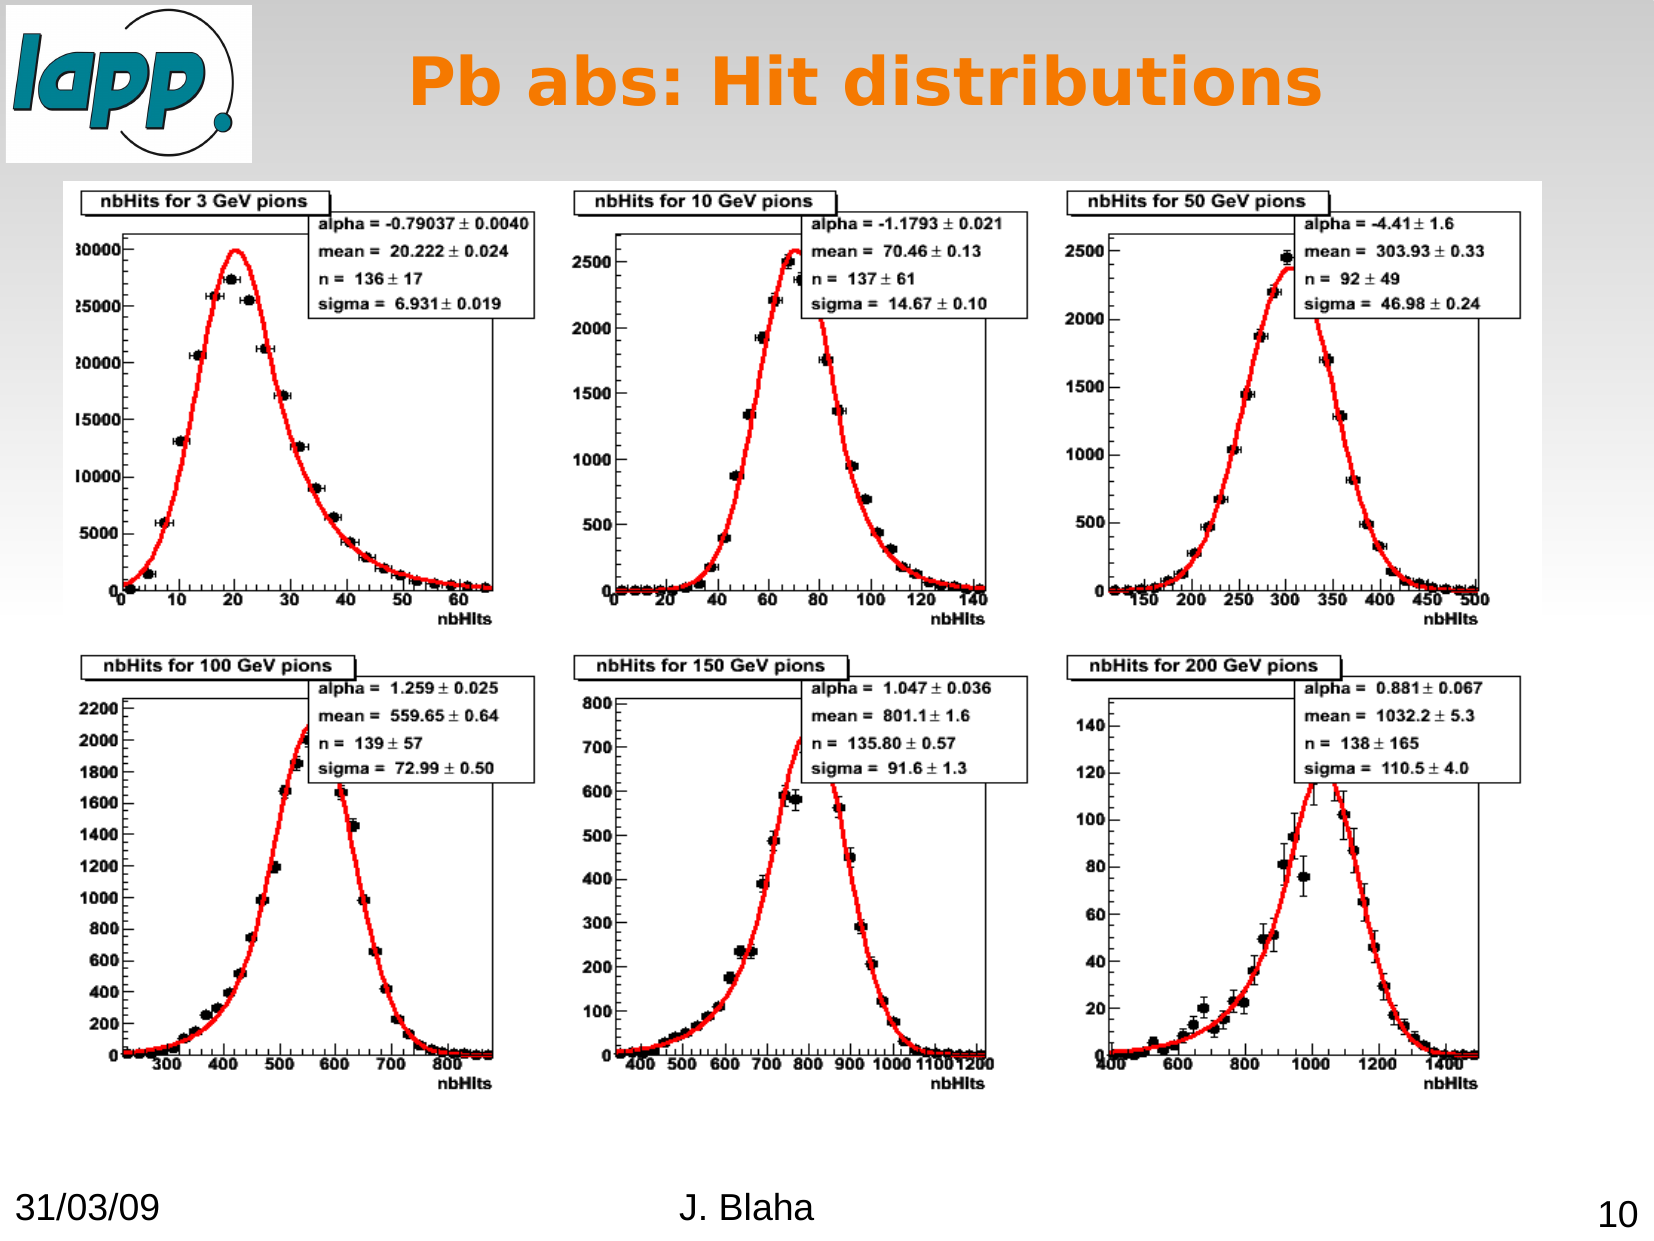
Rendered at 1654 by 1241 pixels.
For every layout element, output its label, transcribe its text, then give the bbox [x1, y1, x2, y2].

text_box 2 [1575, 1186, 1654, 1241]
text_box J. Blaha [653, 1179, 1000, 1241]
text_box 31/03/09 [0, 1179, 177, 1241]
picture [5, 5, 252, 163]
picture [63, 181, 1542, 1110]
title Pb abs: Hit distributions [148, 8, 1654, 157]
